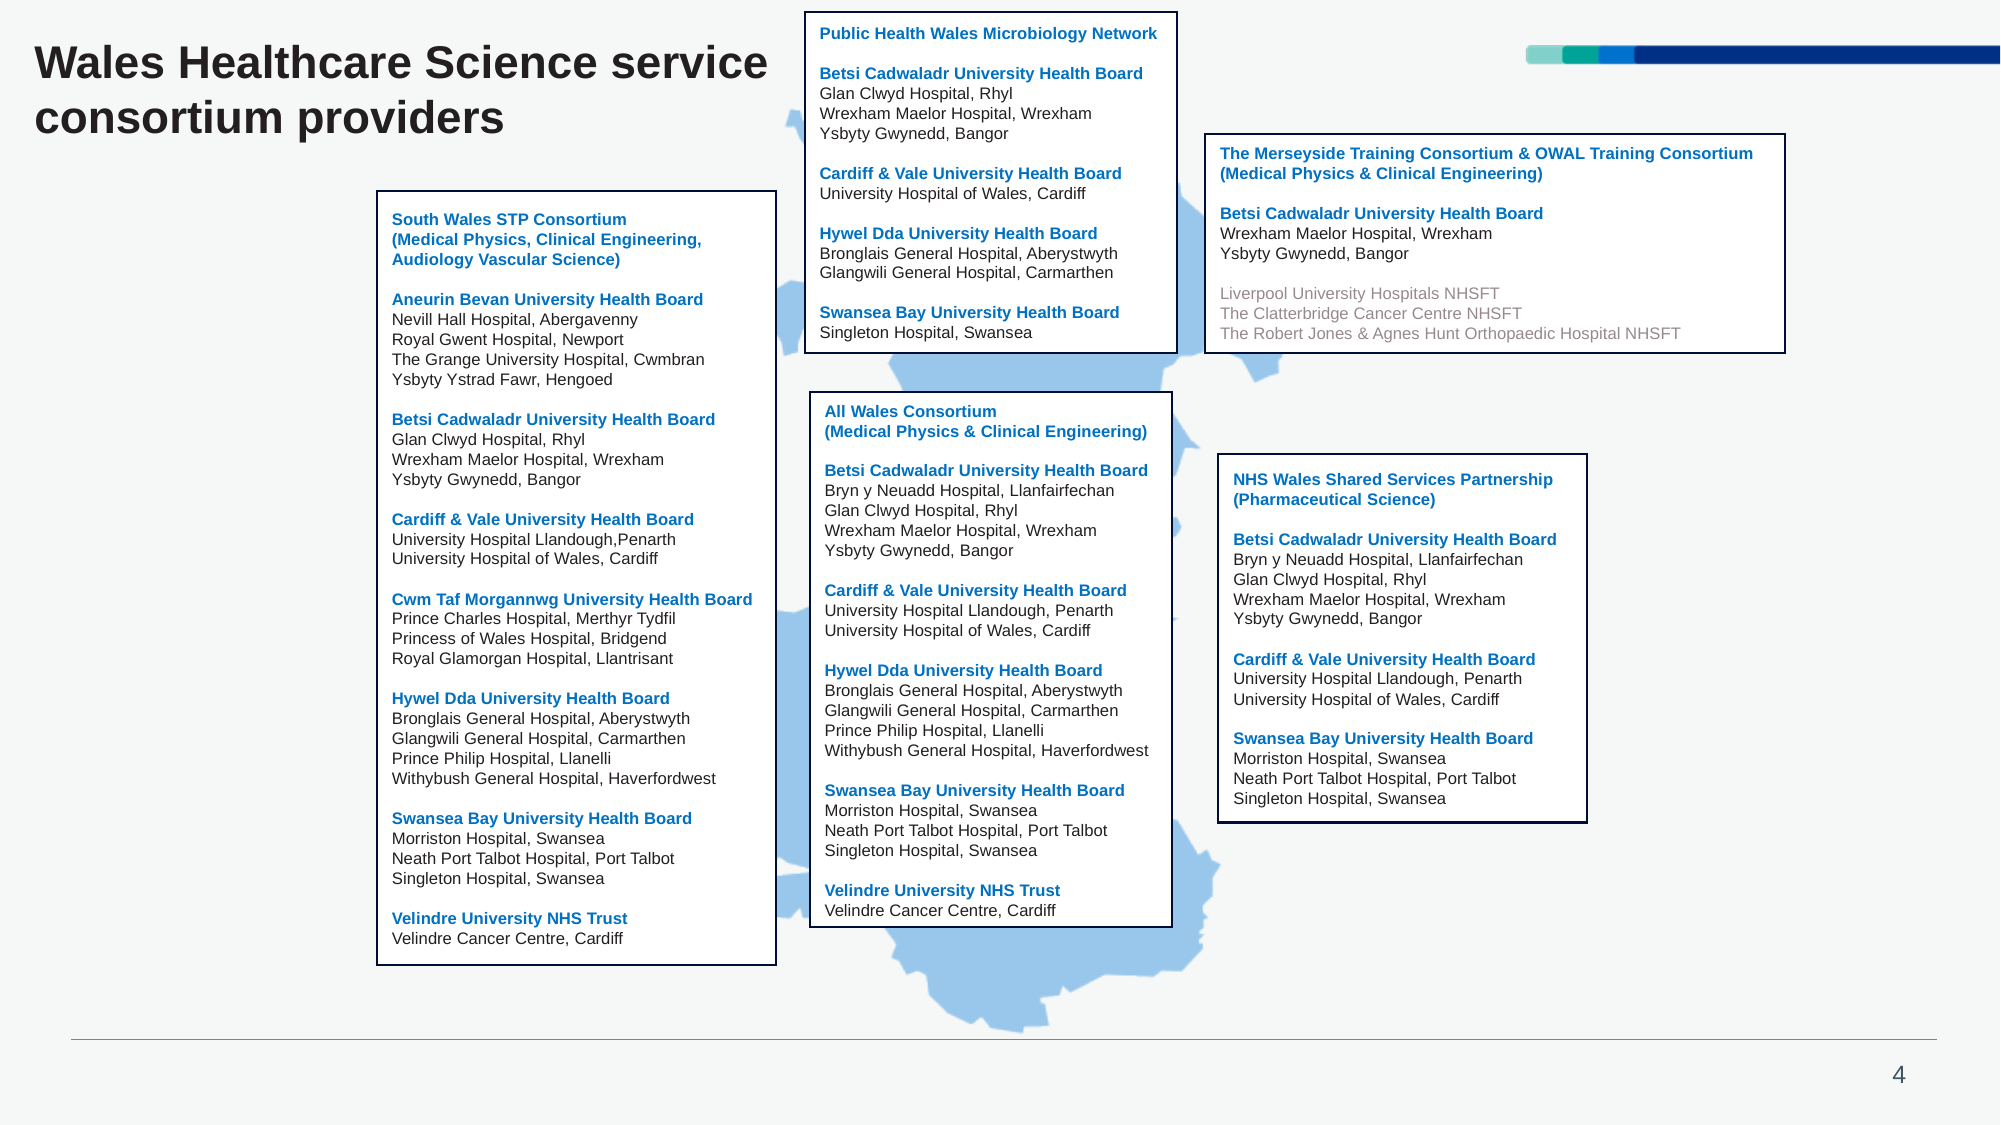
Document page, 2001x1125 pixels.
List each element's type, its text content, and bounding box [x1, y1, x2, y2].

text_box South Wales STP Consortium (Medical Physics, Clinical Engineering, Audiology Vascular Science) Aneurin Bevan University Health Board Nevill Hall Hospital, Abergavenny Royal Gwent Hospital, Newport The Grange University Hospital, Cwmbran Ysbyty Ystrad Fawr, Hengoed Betsi Cadwaladr University Health Board Glan Clwyd Hospital, Rhyl Wrexham Maelor Hospital, Wrexham Ysbyty Gwynedd, Bangor Cardiff & Vale University Health Board University Hospital Llandough,Penarth University Hospital of Wales, Cardiff Cwm Taf Morgannwg University Health Board Prince Charles Hospital, Merthyr Tydfil Princess of Wales Hospital, Bridgend Royal Glamorgan Hospital, Llantrisant Hywel Dda University Health Board Bronglais General Hospital, Aberystwyth Glangwili General Hospital, Carmarthen Prince Philip Hospital, Llanelli Withybush General Hospital, Haverfordwest Swansea Bay University Health Board Morriston Hospital, Swansea Neath Port Talbot Hospital, Port Talbot Singleton Hospital, Swansea Velindre University NHS Trust Velindre Cancer Centre, Cardiff [377, 191, 776, 965]
text_box The Merseyside Training Consortium & OWAL Training Consortium (Medical Physics & Clinical Engineering) Betsi Cadwaladr University Health Board Wrexham Maelor Hospital, Wrexham Ysbyty Gwynedd, Bangor Liverpool University Hospitals NHSFT The Clatterbridge Cancer Centre NHSFT The Robert Jones & Agnes Hunt Orthopaedic Hospital NHSFT [1205, 134, 1785, 353]
text_box Public Health Wales Microbiology Network Betsi Cadwaladr University Health Board Glan Clwyd Hospital, Rhyl Wrexham Maelor Hospital, Wrexham Ysbyty Gwynedd, Bangor Cardiff & Vale University Health Board University Hospital of Wales, Cardiff Hywel Dda University Health Board Bronglais General Hospital, Aberystwyth Glangwili General Hospital, Carmarthen Swansea Bay University Health Board Singleton Hospital, Swansea [805, 12, 1177, 353]
text_box NHS Wales Shared Services Partnership (Pharmaceutical Science) Betsi Cadwaladr University Health Board Bryn y Neuadd Hospital, Llanfairfechan Glan Clwyd Hospital, Rhyl Wrexham Maelor Hospital, Wrexham Ysbyty Gwynedd, Bangor Cardiff & Vale University Health Board University Hospital Llandough, Penarth University Hospital of Wales, Cardiff Swansea Bay University Health Board Morriston Hospital, Swansea Neath Port Talbot Hospital, Port Talbot Singleton Hospital, Swansea [1218, 454, 1587, 823]
picture [382, 52, 1389, 1060]
text_box Wales Healthcare Science service consortium providers [19, 25, 805, 152]
text_box All Wales Consortium (Medical Physics & Clinical Engineering) Betsi Cadwaladr University Health Board Bryn y Neuadd Hospital, Llanfairfechan Glan Clwyd Hospital, Rhyl Wrexham Maelor Hospital, Wrexham Ysbyty Gwynedd, Bangor Cardiff & Vale University Health Board University Hospital Llandough, Penarth University Hospital of Wales, Cardiff Hywel Dda University Health Board Bronglais General Hospital, Aberystwyth Glangwili General Hospital, Carmarthen Prince Philip Hospital, Llanelli Withybush General Hospital, Haverfordwest Swansea Bay University Health Board Morriston Hospital, Swansea Neath Port Talbot Hospital, Port Talbot Singleton Hospital, Swansea Velindre University NHS Trust Velindre Cancer Centre, Cardiff [810, 392, 1172, 927]
